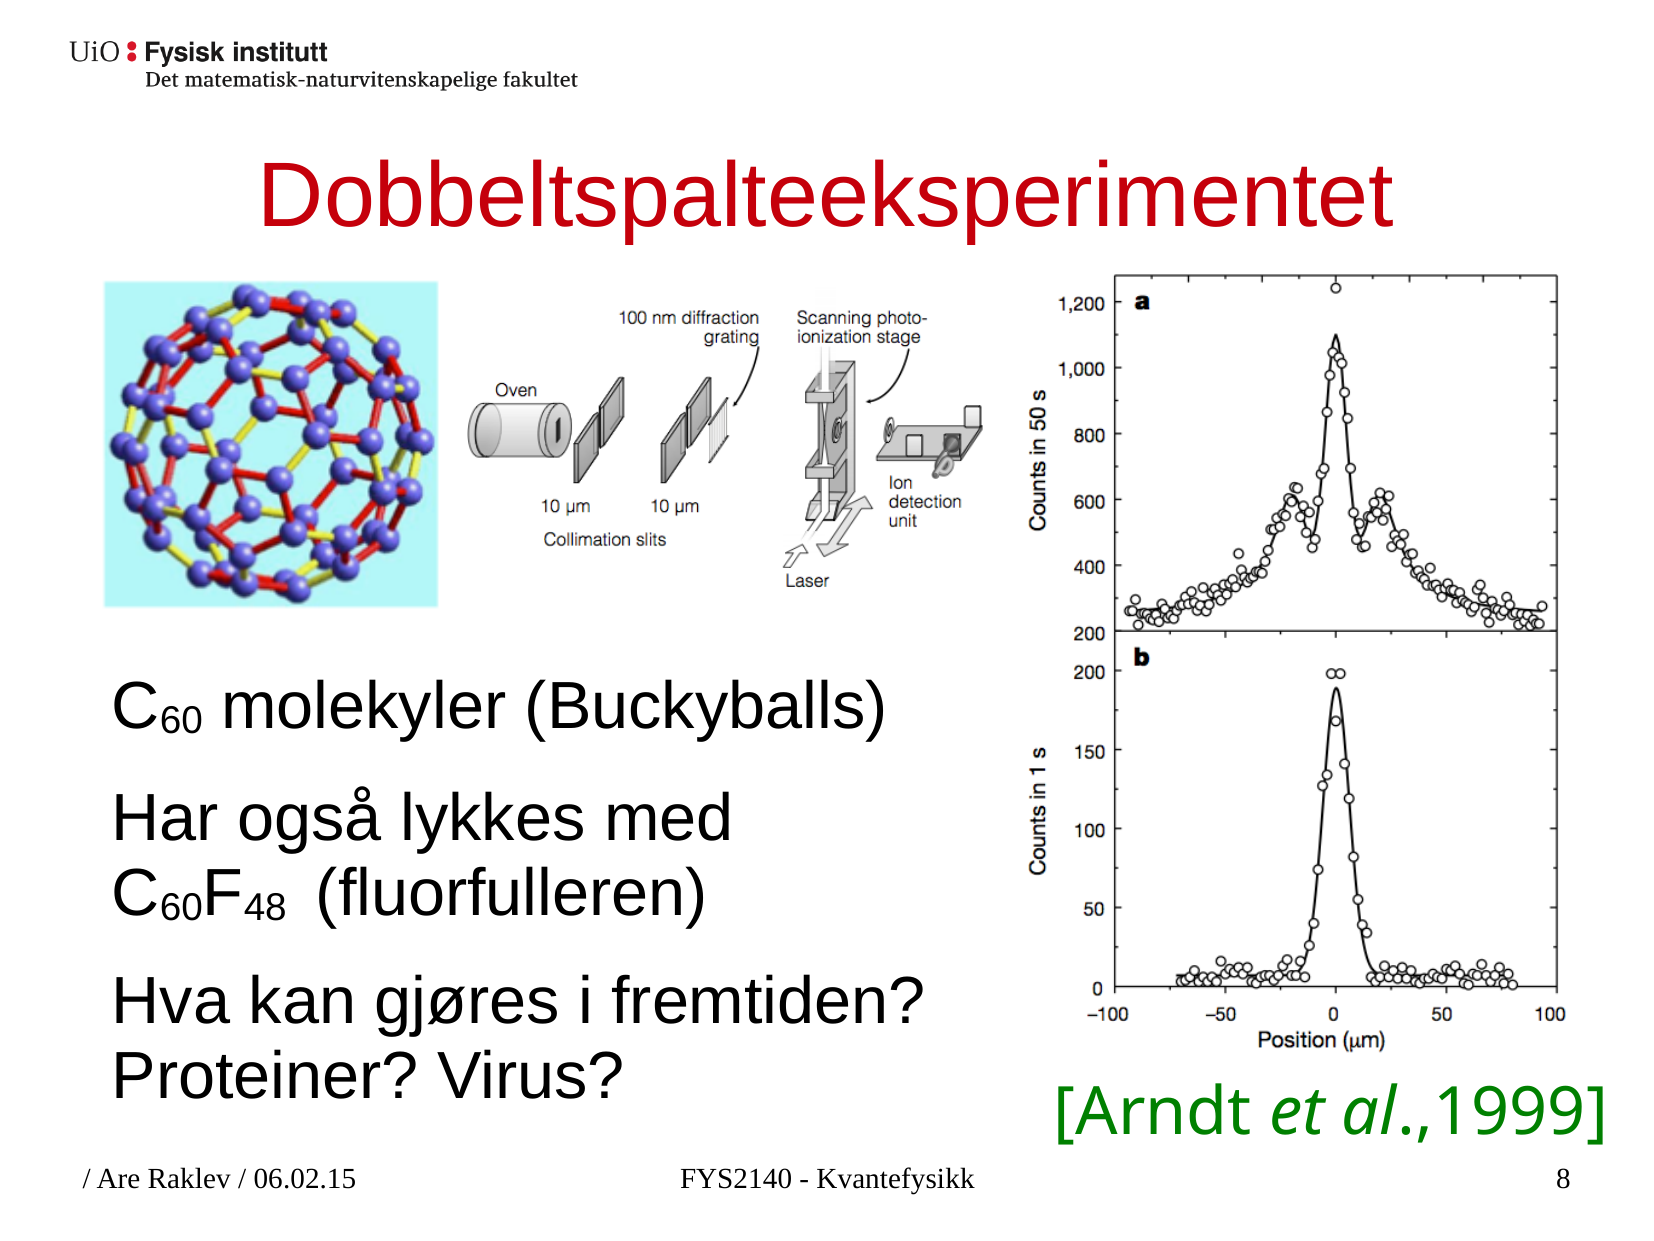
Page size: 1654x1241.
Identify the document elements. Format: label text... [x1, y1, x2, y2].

text_box Har også lykkes med C60F48 (fluorfulleren) [96, 772, 908, 955]
title Dobbeltspalteeksperimentet [82, 90, 1571, 298]
picture [82, 258, 1621, 1062]
text_box [Arndt et al.,1999] [1015, 1055, 1595, 1146]
text_box Hva kan gjøres i fremtiden? Proteiner? Virus? [96, 955, 976, 1120]
text_box C60 molekyler (Buckyballs) [96, 660, 960, 772]
picture [68, 37, 581, 93]
